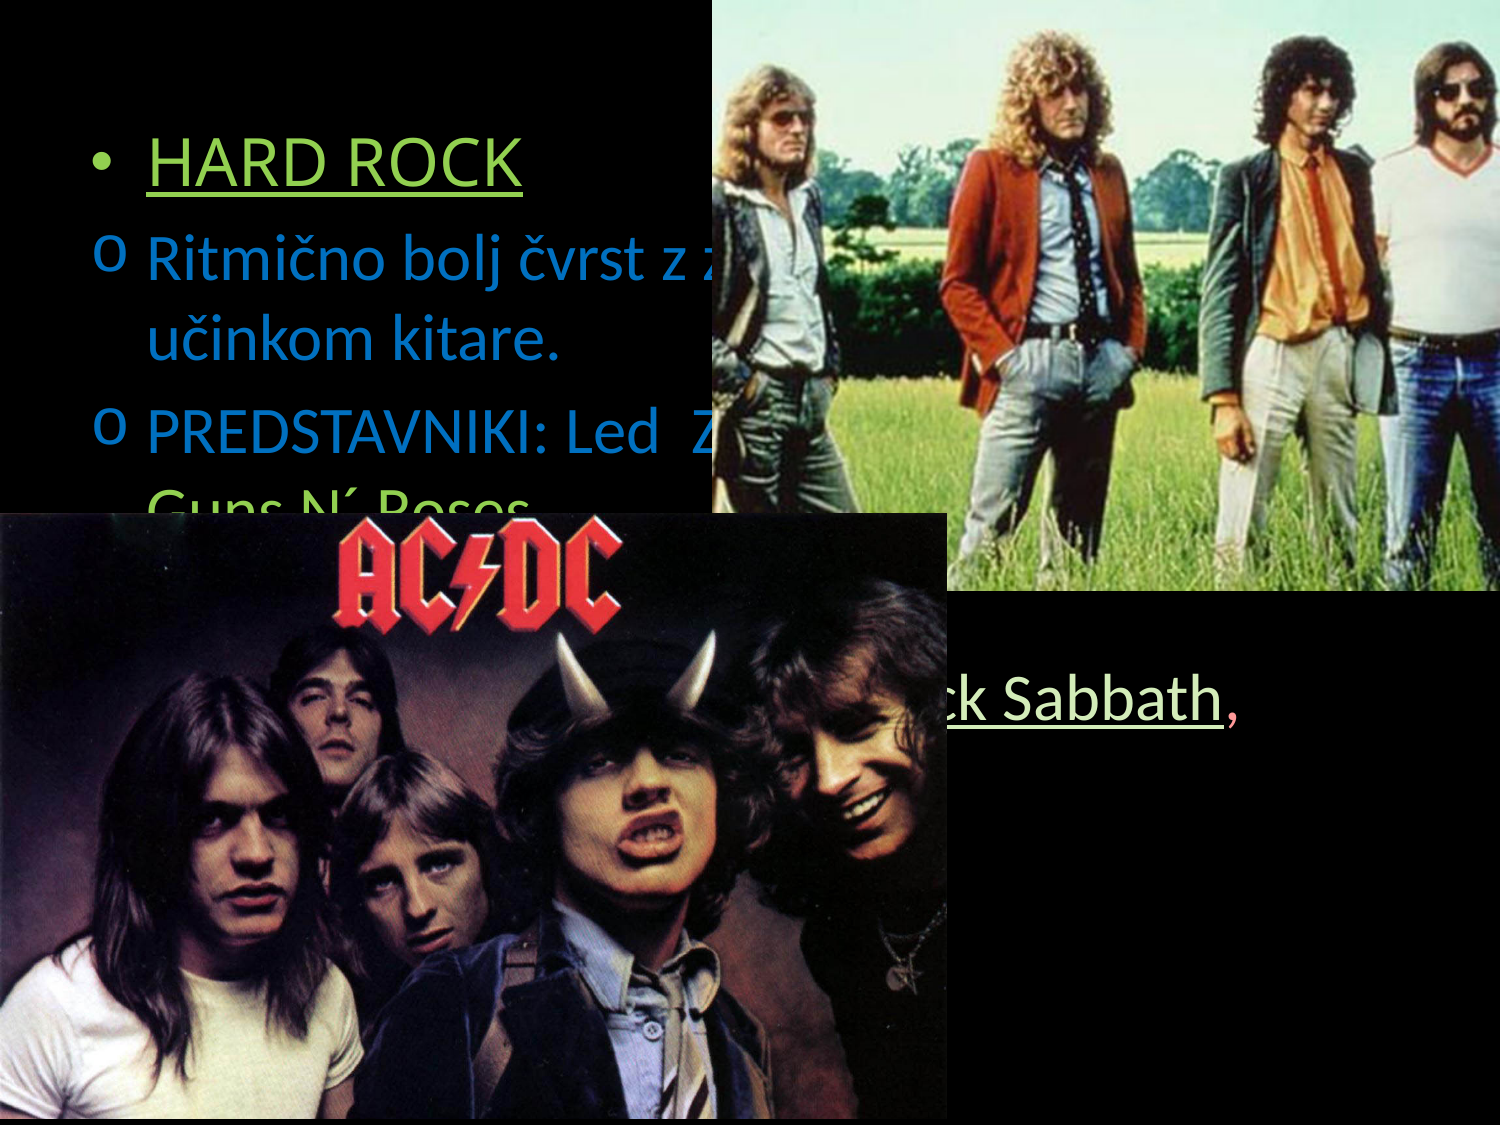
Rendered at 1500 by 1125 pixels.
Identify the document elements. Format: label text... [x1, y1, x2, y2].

picture [0, 0, 1500, 1119]
list HARD ROCK Ritmično bolj čvrst z značilnim zvočnim učinkom kitare. PREDSTAVNIKI: Led Zeppelin, Deep Purple,, Guns N´ Roses, ... Razvije se v HEAVY METAL. PREDSTAVNIKI: Metallica, Black Sabbath, Iron Maiden, AC/DC, ... [947, 591, 1425, 1005]
list HARD ROCK Ritmično bolj čvrst z značilnim zvočnim učinkom kitare. PREDSTAVNIKI: Led Zeppelin, Deep Purple,, Guns N´ Roses, ... Razvije se v HEAVY METAL. PREDSTAVNIKI: Metallica, Black Sabbath, Iron Maiden, AC/DC, ... [75, 112, 712, 513]
